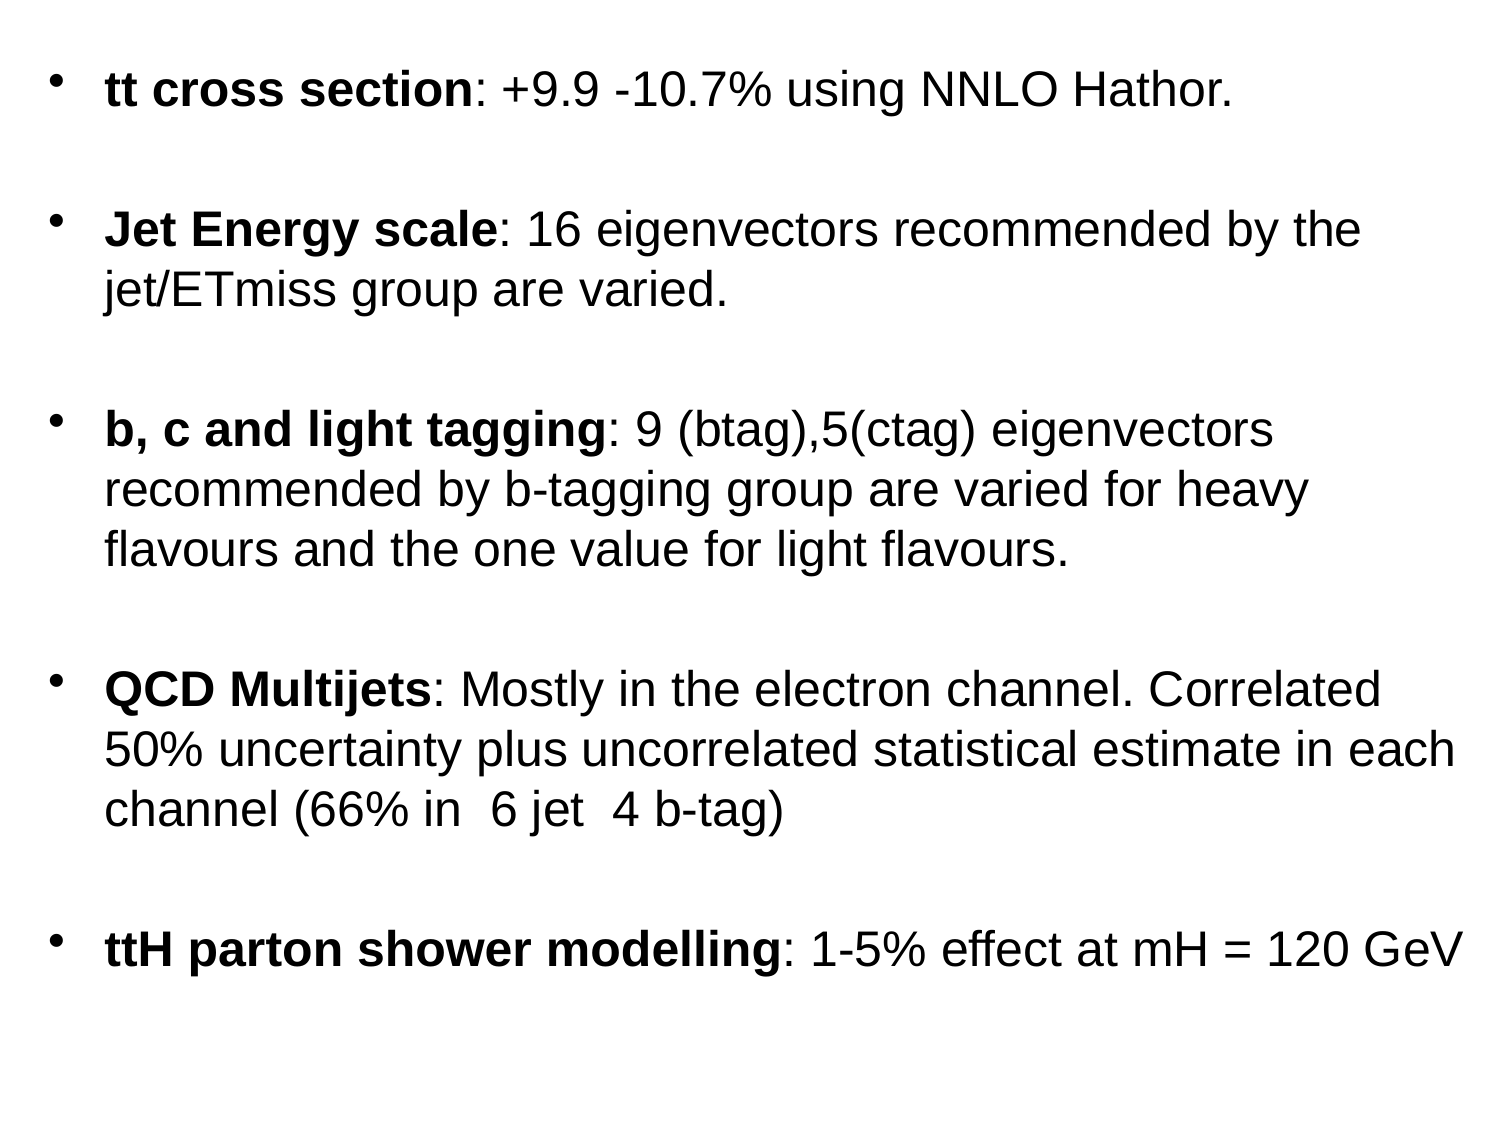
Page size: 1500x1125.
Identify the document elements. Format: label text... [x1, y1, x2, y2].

list tt cross section: +9.9 -10.7% using NNLO Hathor. Jet Energy scale: 16 eigenvectors recommended by the jet/ETmiss group are varied. b, c and light tagging: 9 (btag),5(ctag) eigenvectors recommended by b-tagging group are varied for heavy flavours and the one value for light flavours. QCD Multijets: Mostly in the electron channel. Correlated 50% uncertainty plus uncorrelated statistical estimate in each channel (66% in 6 jet 4 b-tag) ttH parton shower modelling: 1-5% effect at mH = 120 GeV [33, 49, 1487, 1040]
